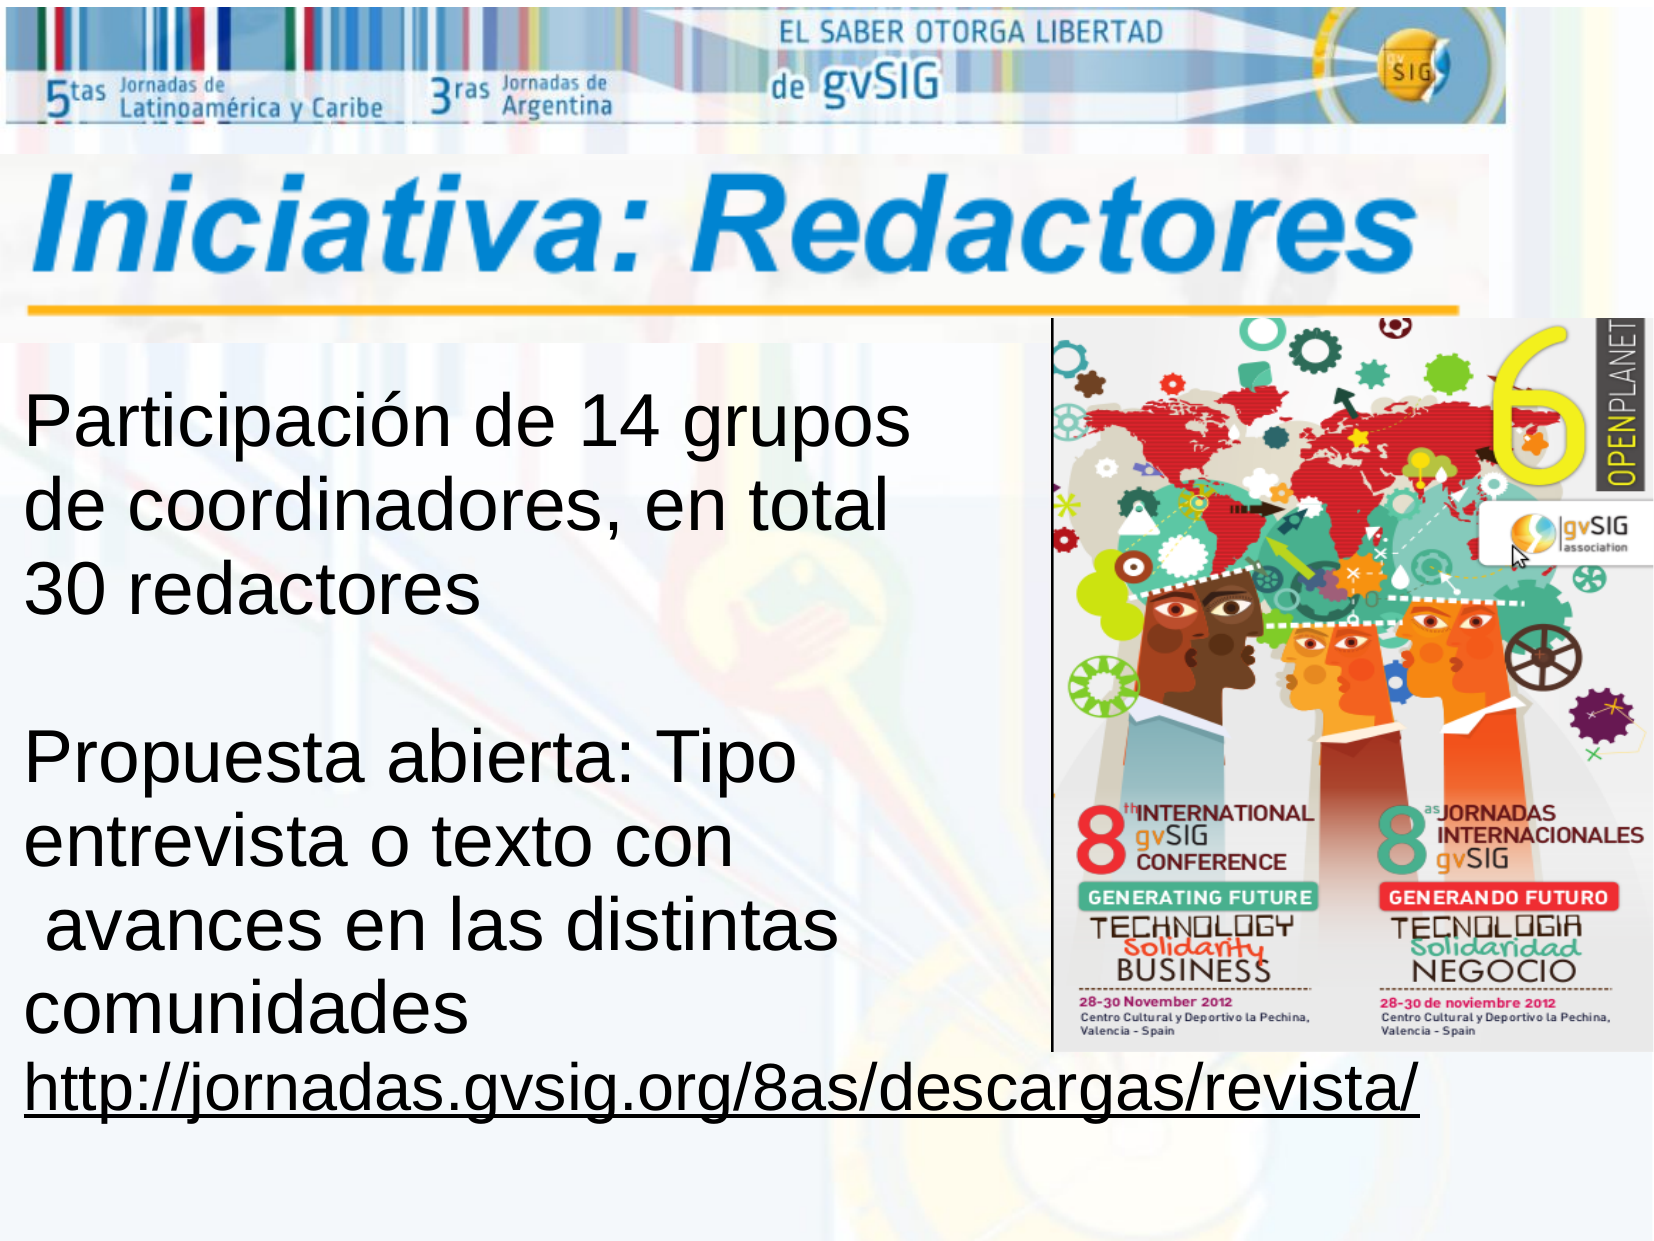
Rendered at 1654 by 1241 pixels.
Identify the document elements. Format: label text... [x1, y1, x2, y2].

picture [0, 7, 1654, 1241]
title Participación de 14 grupos de coordinadores, en total 30 redactores Propuesta abierta: Tipo entrevista o texto con avances en las distintas comunidades http://jornadas.gvsig.org/8as/descargas/revista/ [23, 343, 1512, 1205]
